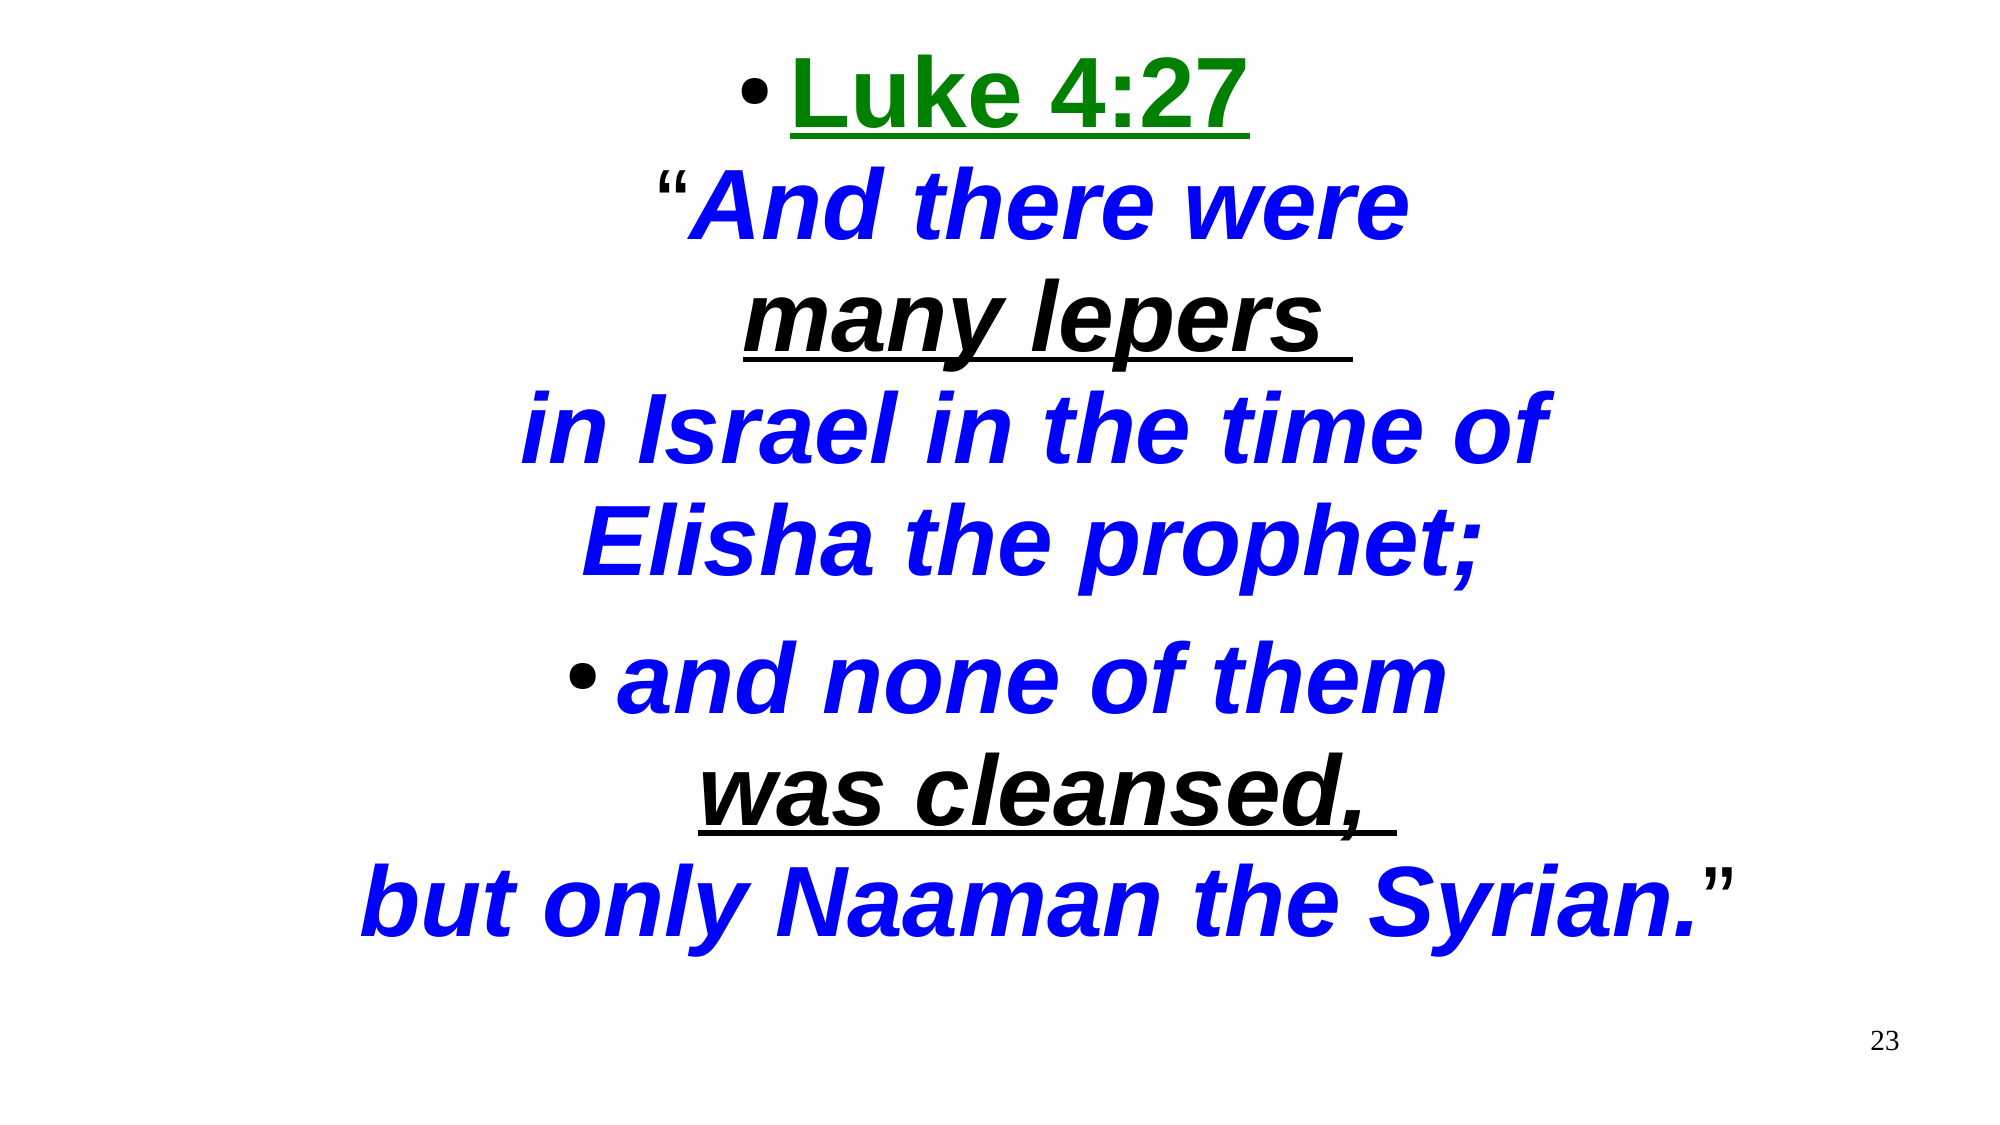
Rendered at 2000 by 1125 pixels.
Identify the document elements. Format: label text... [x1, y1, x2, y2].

list Luke 4:27 “And there were many lepers in Israel in the time of Elisha the prophet; and none of them was cleansed, but only Naaman the Syrian.” [37, 37, 1988, 1088]
